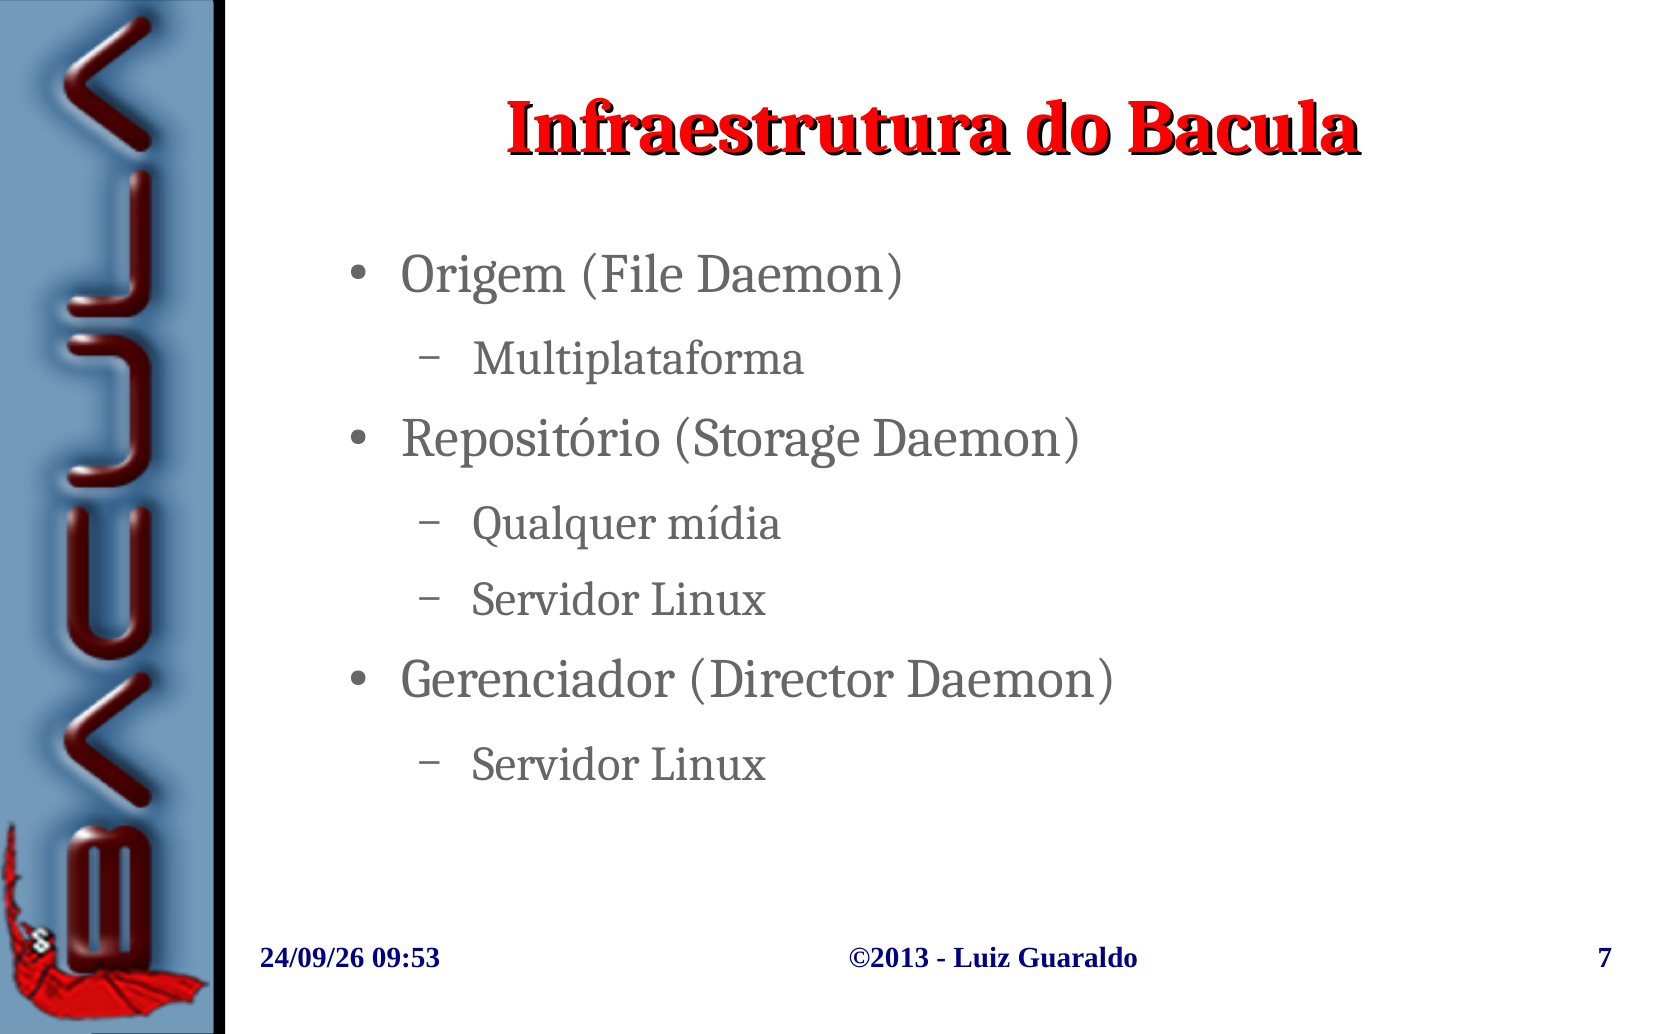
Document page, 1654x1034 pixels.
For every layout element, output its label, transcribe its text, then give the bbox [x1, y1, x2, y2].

picture [0, 1, 213, 1033]
title Infraestrutura do Bacula [248, 41, 1619, 214]
list Origem (File Daemon) Multiplataforma Repositório (Storage Daemon) Qualquer mídia Servidor Linux Gerenciador (Director Daemon) Servidor Linux [330, 241, 1619, 842]
